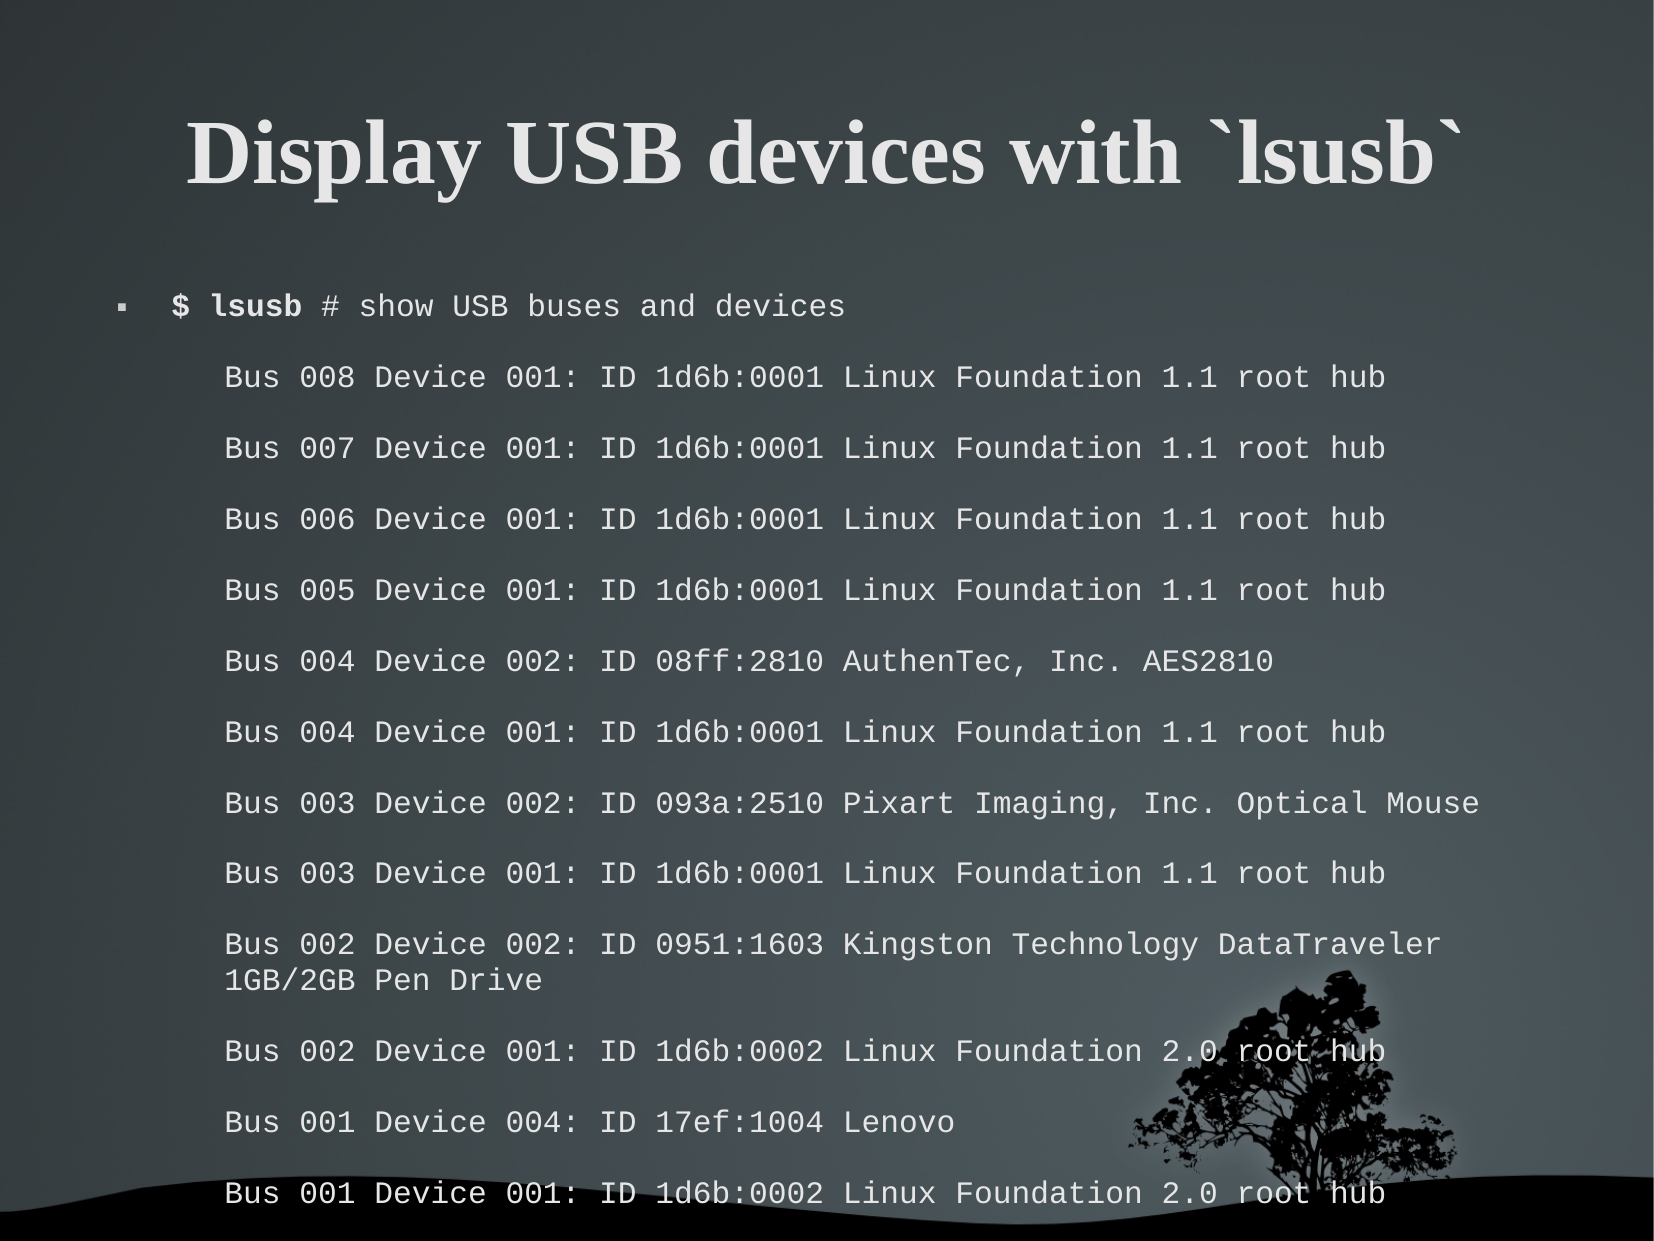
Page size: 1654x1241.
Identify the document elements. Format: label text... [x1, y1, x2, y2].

list $ lsusb # show USB buses and devices Bus 008 Device 001: ID 1d6b:0001 Linux Foundation 1.1 root hub Bus 007 Device 001: ID 1d6b:0001 Linux Foundation 1.1 root hub Bus 006 Device 001: ID 1d6b:0001 Linux Foundation 1.1 root hub Bus 005 Device 001: ID 1d6b:0001 Linux Foundation 1.1 root hub Bus 004 Device 002: ID 08ff:2810 AuthenTec, Inc. AES2810 Bus 004 Device 001: ID 1d6b:0001 Linux Foundation 1.1 root hub Bus 003 Device 002: ID 093a:2510 Pixart Imaging, Inc. Optical Mouse Bus 003 Device 001: ID 1d6b:0001 Linux Foundation 1.1 root hub Bus 002 Device 002: ID 0951:1603 Kingston Technology DataTraveler 1GB/2GB Pen Drive Bus 002 Device 001: ID 1d6b:0002 Linux Foundation 2.0 root hub Bus 001 Device 004: ID 17ef:1004 Lenovo Bus 001 Device 001: ID 1d6b:0002 Linux Foundation 2.0 root hub [82, 290, 1571, 1241]
title Display USB devices with `lsusb` [82, 33, 1571, 273]
picture [0, 0, 1654, 1241]
